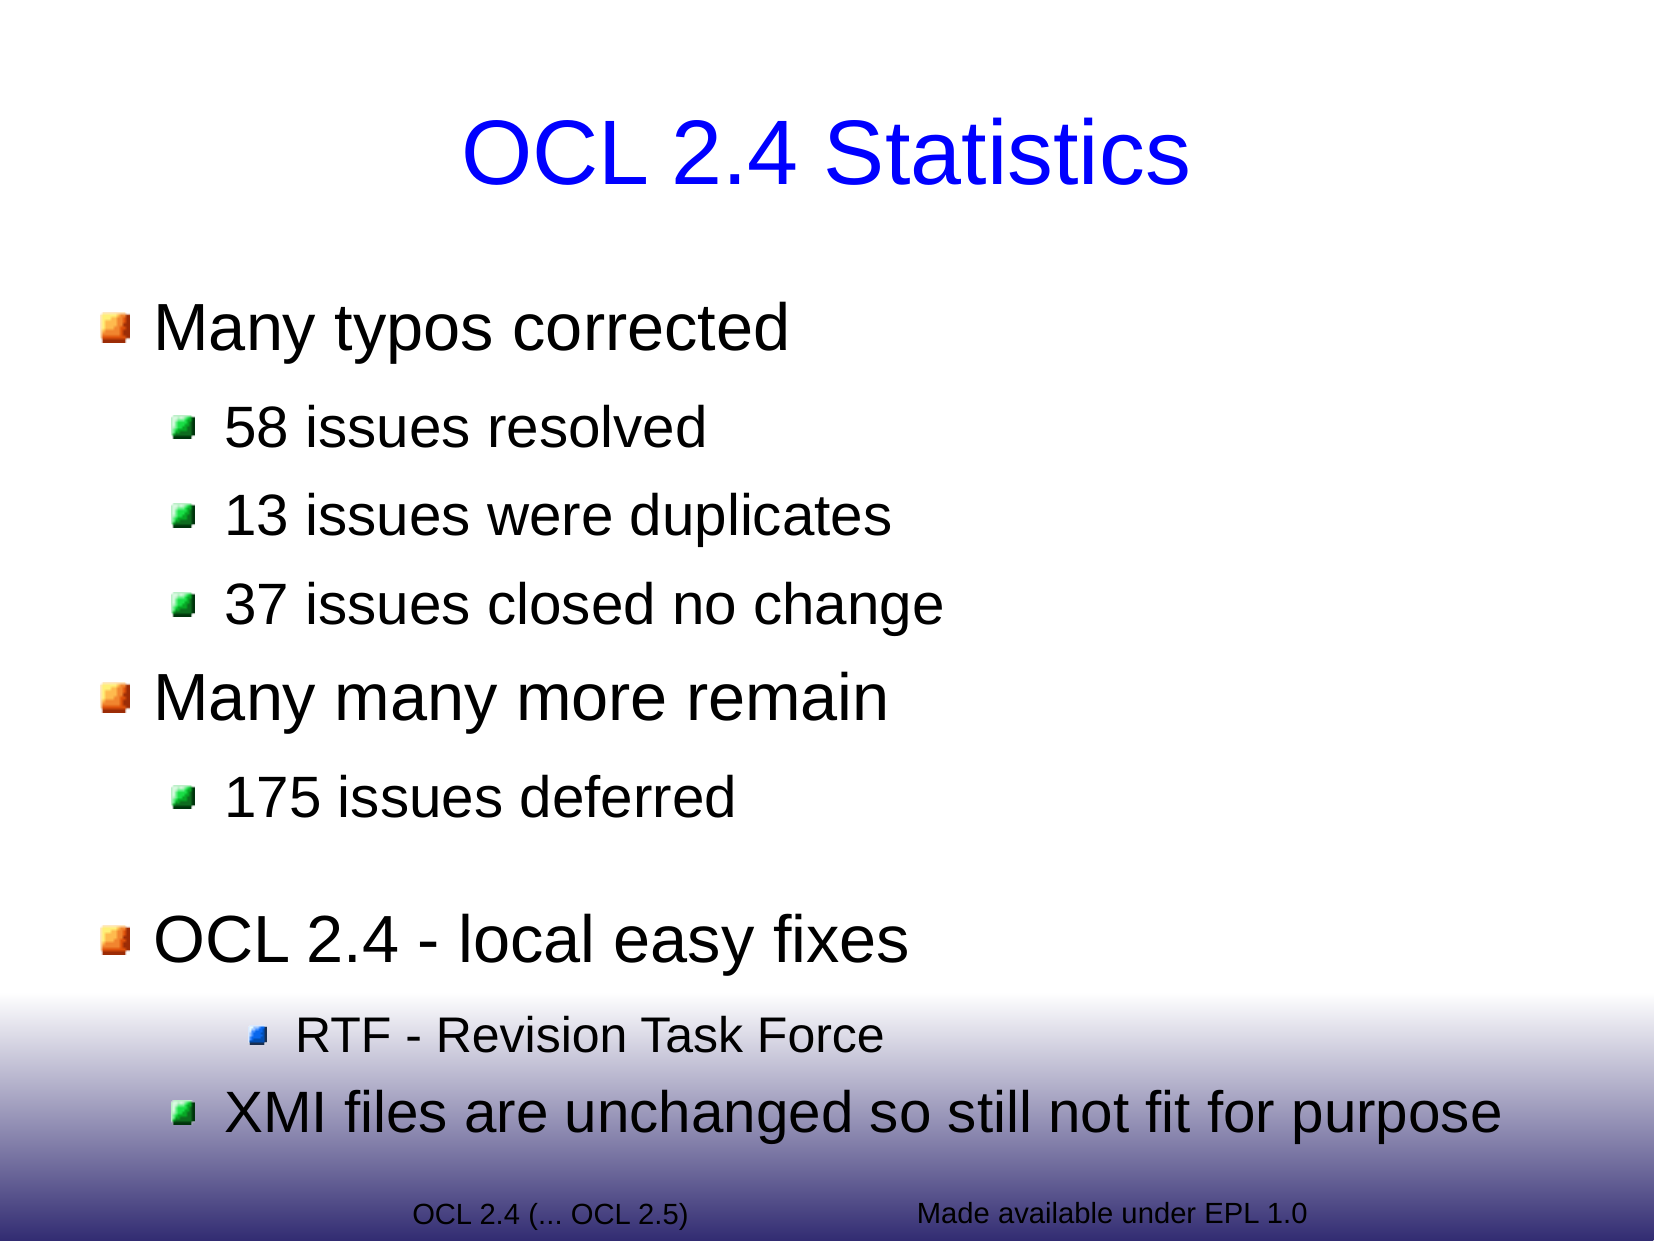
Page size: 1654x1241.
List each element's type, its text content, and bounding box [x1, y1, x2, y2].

list Many typos corrected 58 issues resolved 13 issues were duplicates 37 issues closed no change Many many more remain 175 issues deferred OCL 2.4 - local easy fixes RTF - Revision Task Force XMI files are unchanged so still not fit for purpose [82, 290, 1571, 1145]
title OCL 2.4 Statistics [82, 49, 1571, 257]
